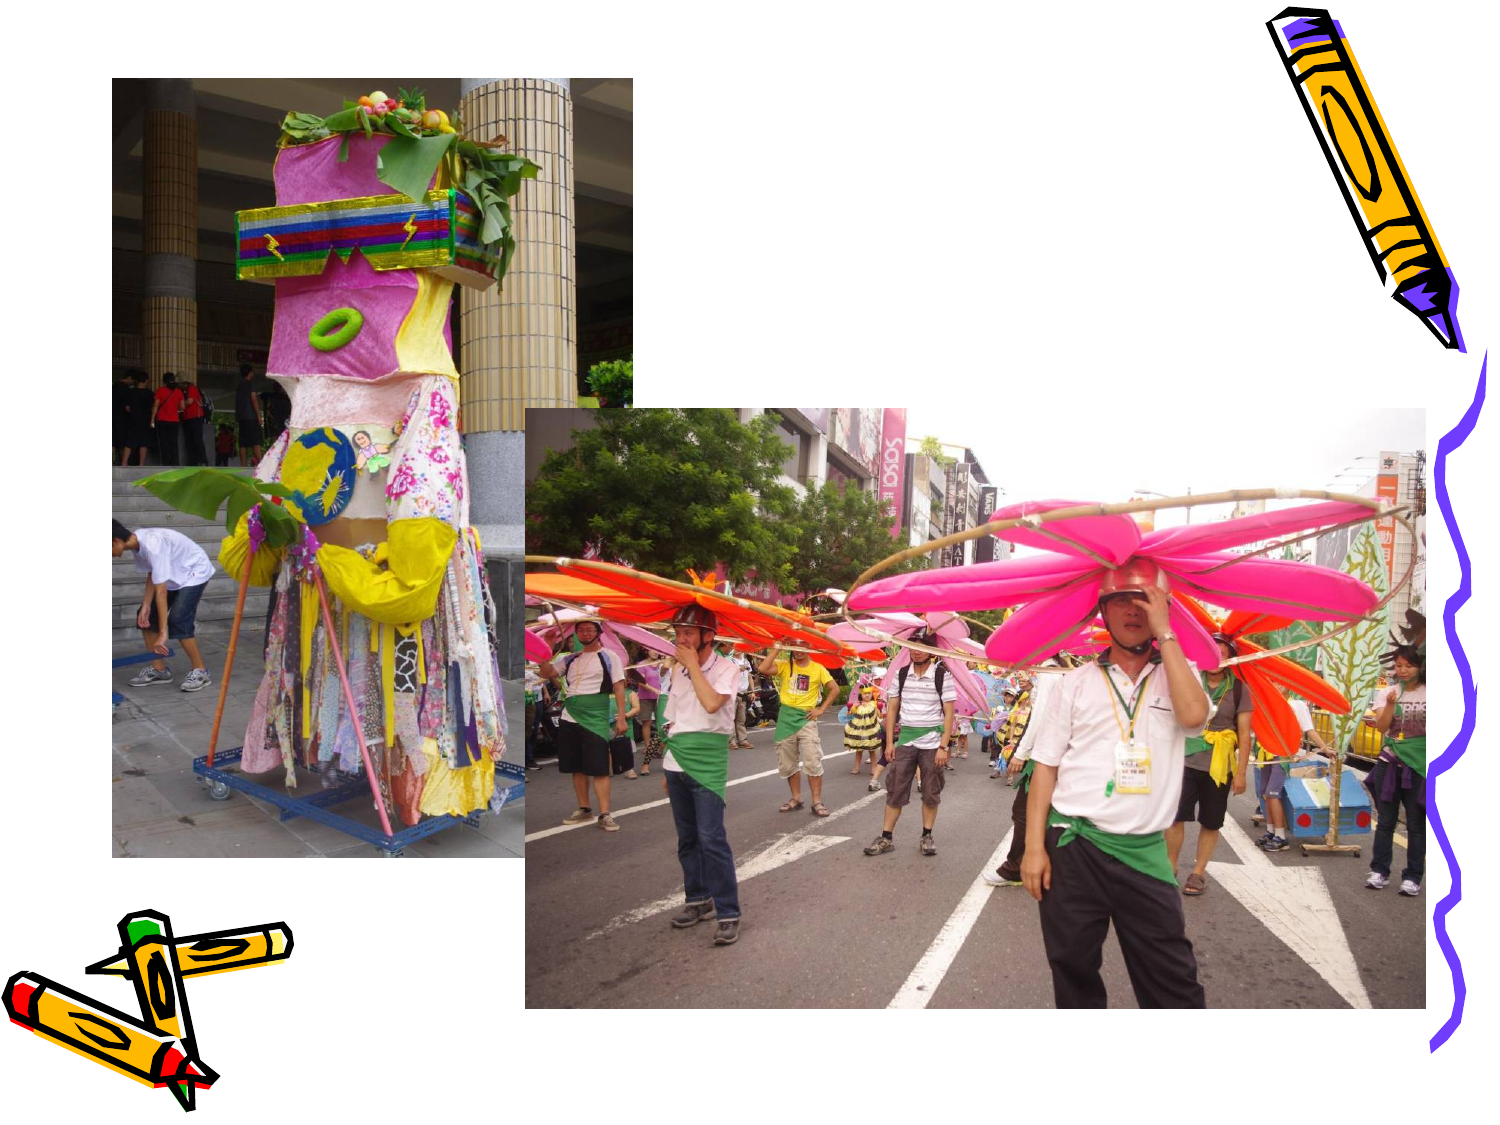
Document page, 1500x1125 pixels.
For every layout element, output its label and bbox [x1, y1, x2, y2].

picture [112, 78, 1426, 1009]
